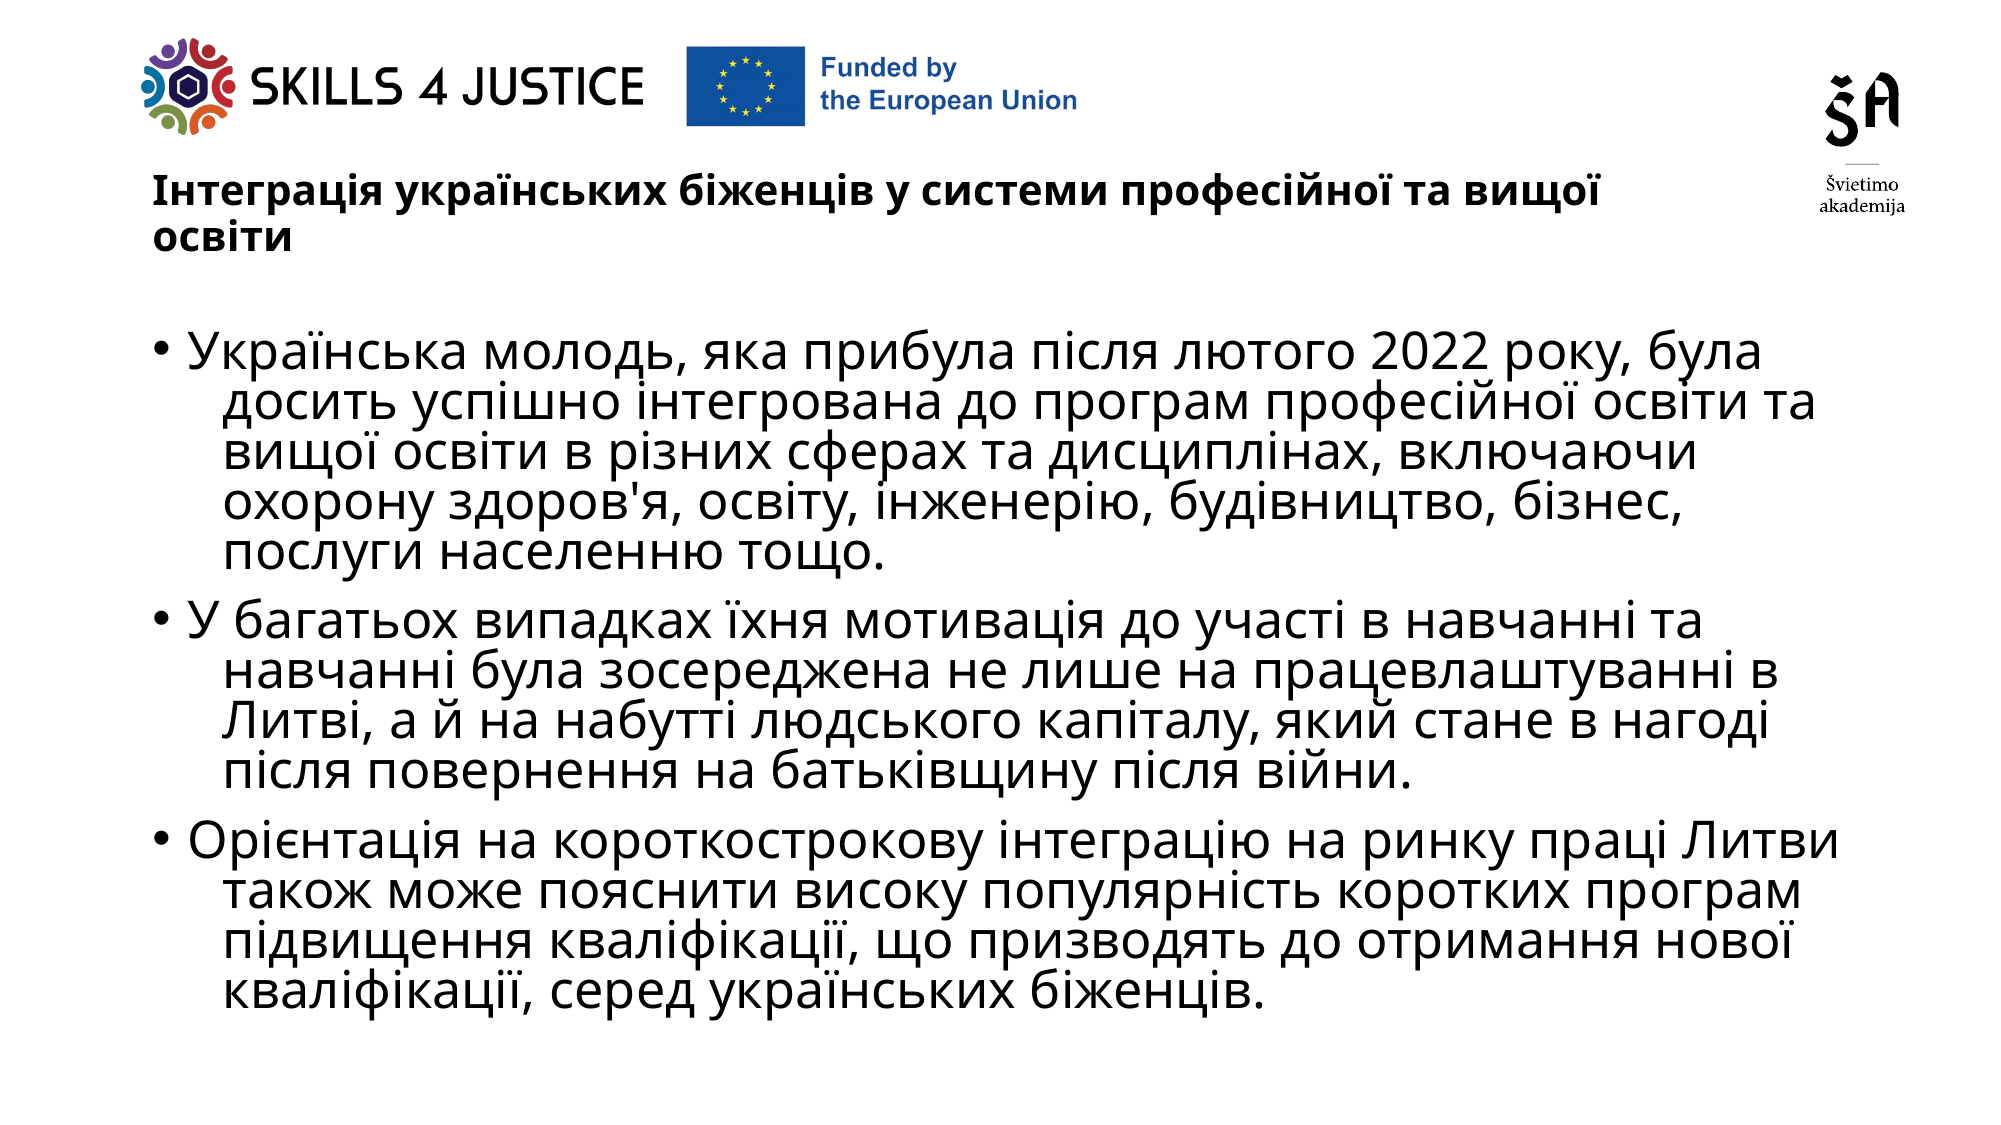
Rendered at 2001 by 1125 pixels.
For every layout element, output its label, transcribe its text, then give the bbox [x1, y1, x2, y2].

title Інтеграція українських біженців у системи професійної та вищої освіти [153, 149, 1695, 256]
list Українська молодь, яка прибула після лютого 2022 року, була досить успішно інтегрована до програм професійної освіти та вищої освіти в різних сферах та дисциплінах, включаючи охорону здоров'я, освіту, інженерію, будівництво, бізнес, послуги населенню тощо. У багатьох випадках їхня мотивація до участі в навчанні та навчанні була зосереджена не лише на працевлаштуванні в Литві, а й на набутті людського капіталу, який стане в нагоді після повернення на батьківщину після війни. Орієнтація на короткострокову інтеграцію на ринку праці Литви також може пояснити високу популярність коротких програм підвищення кваліфікації, що призводять до отримання нової кваліфікації, серед українських біженців. [137, 264, 1968, 976]
